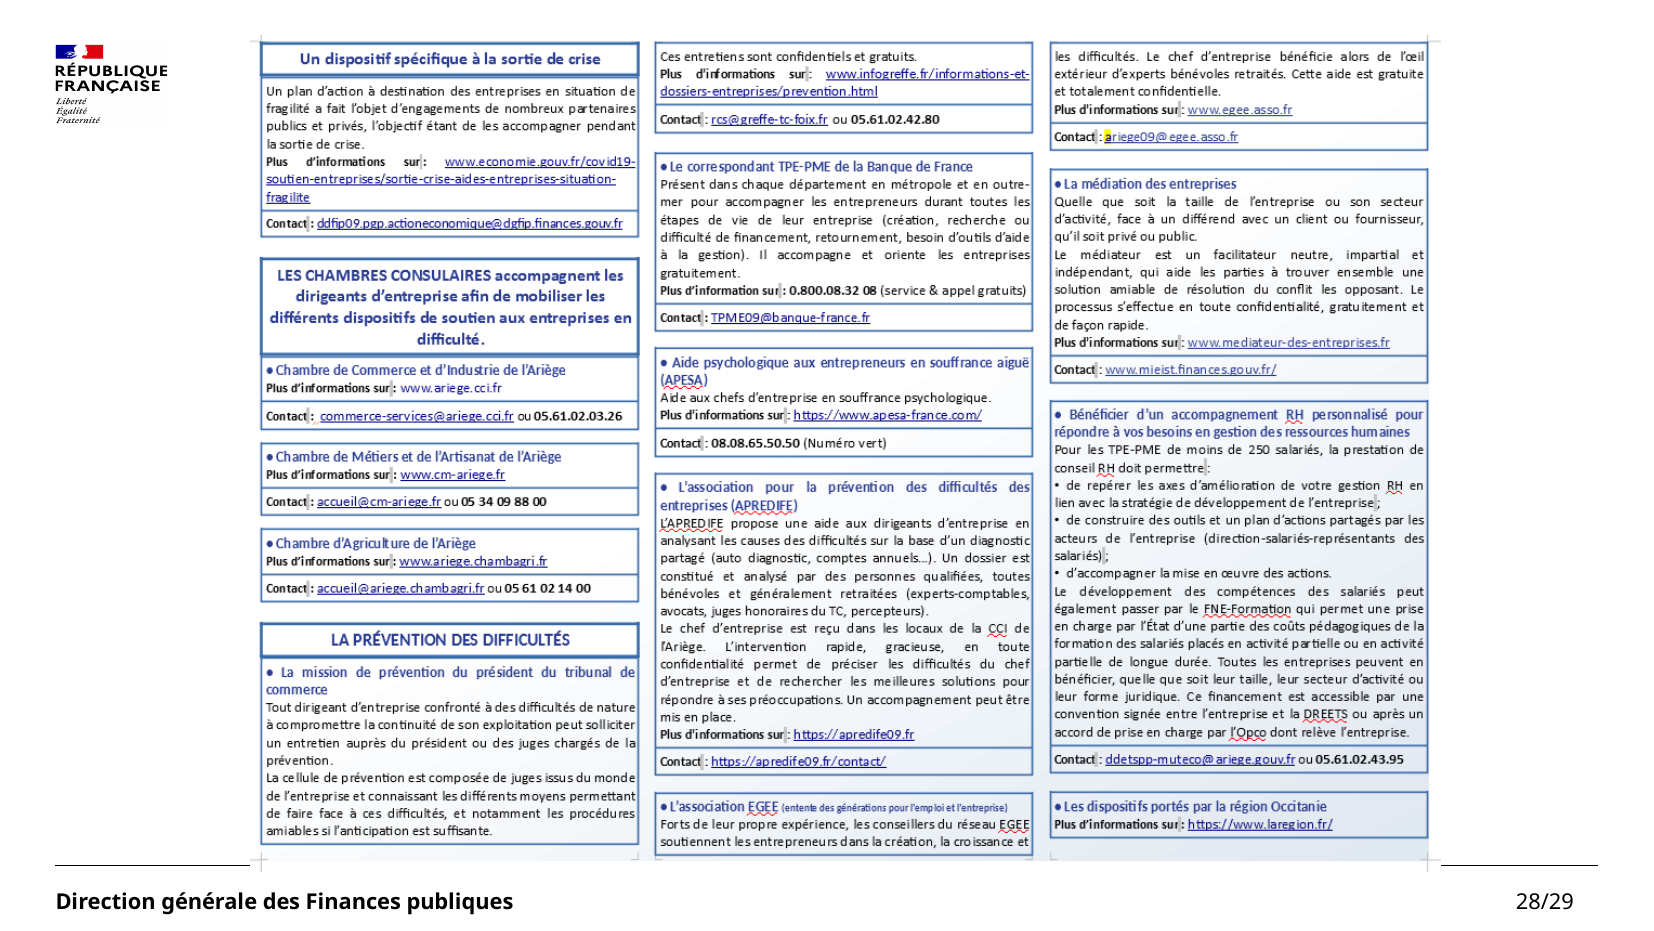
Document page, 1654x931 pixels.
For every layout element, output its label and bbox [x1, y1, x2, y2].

picture [55, 44, 168, 123]
picture [250, 35, 1441, 872]
